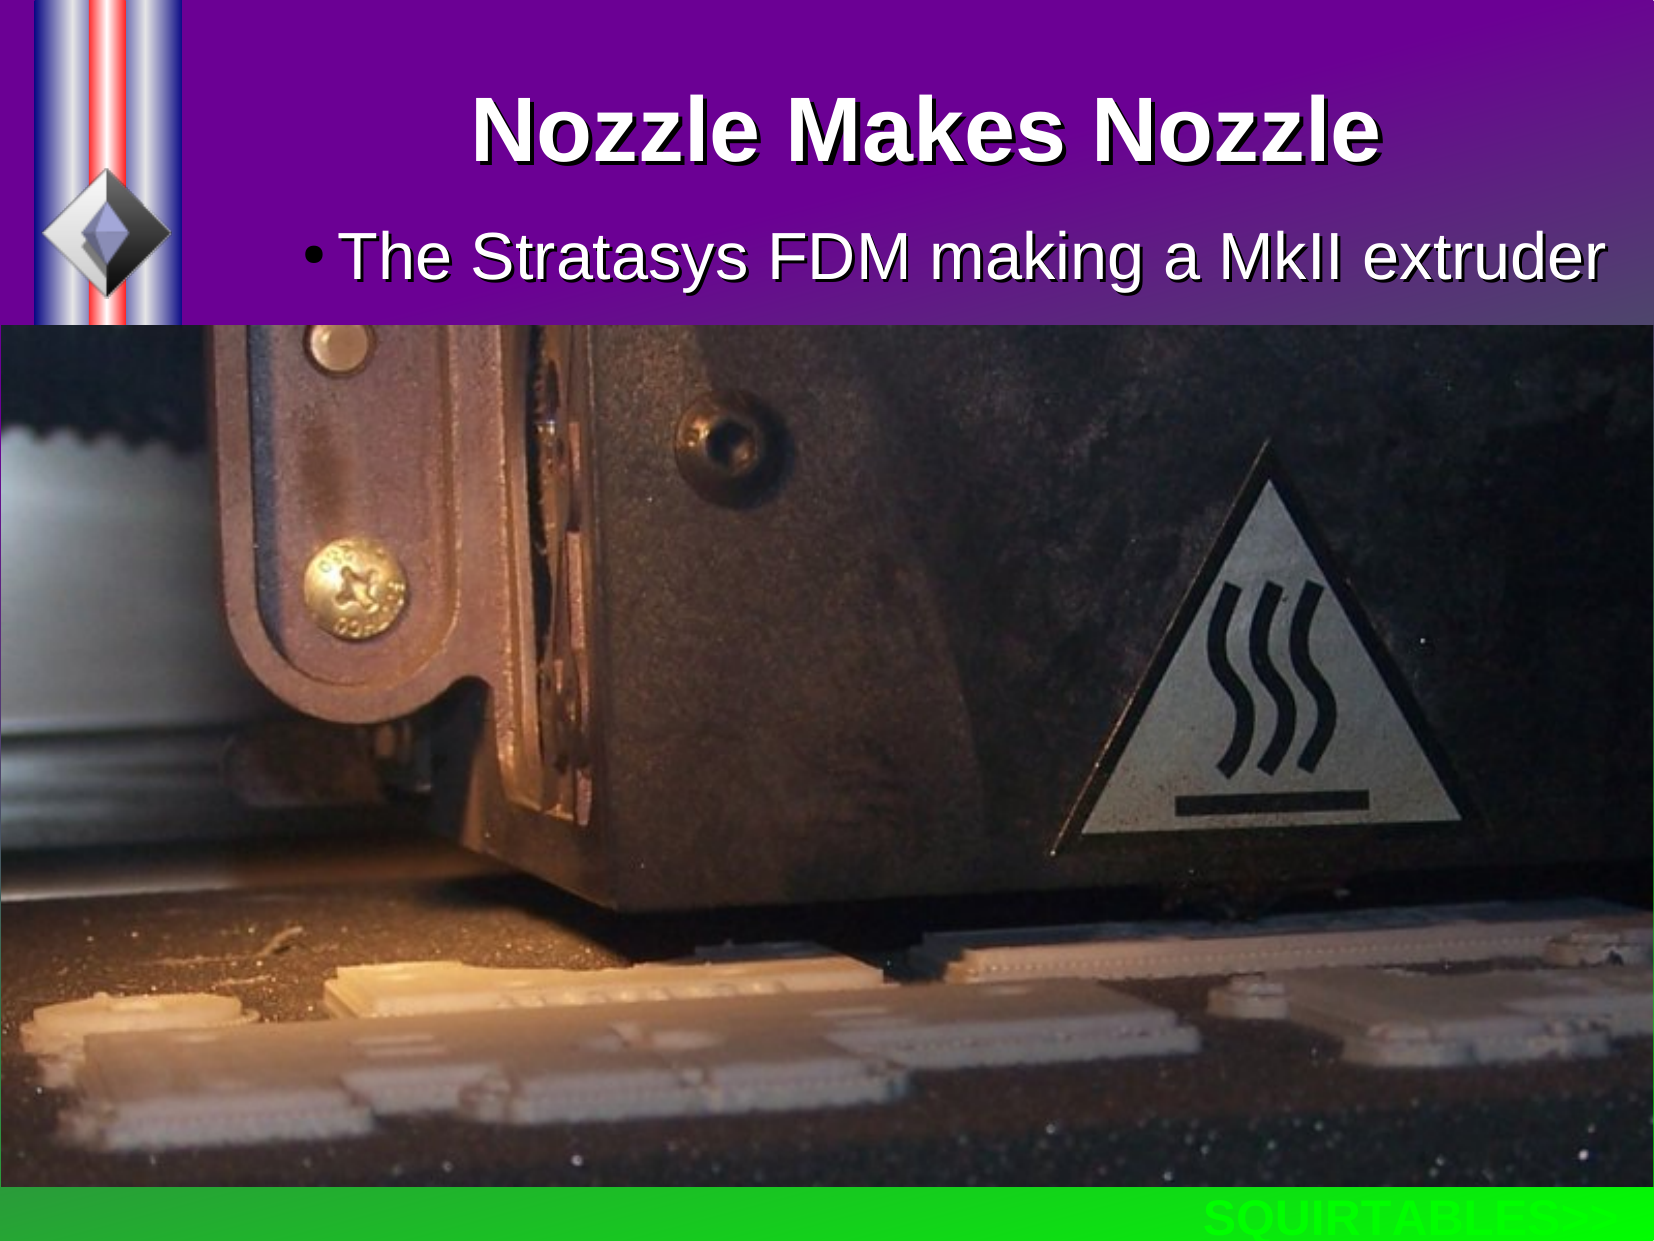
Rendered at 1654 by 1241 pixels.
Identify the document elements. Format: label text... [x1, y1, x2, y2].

text_box The Stratasys FDM making a MkII extruder [206, 194, 1634, 319]
picture [1, 325, 1654, 1187]
text_box SQUIRTABLES>> [600, 1183, 1620, 1241]
picture [40, 165, 174, 299]
title Nozzle Makes Nozzle [196, 26, 1603, 234]
